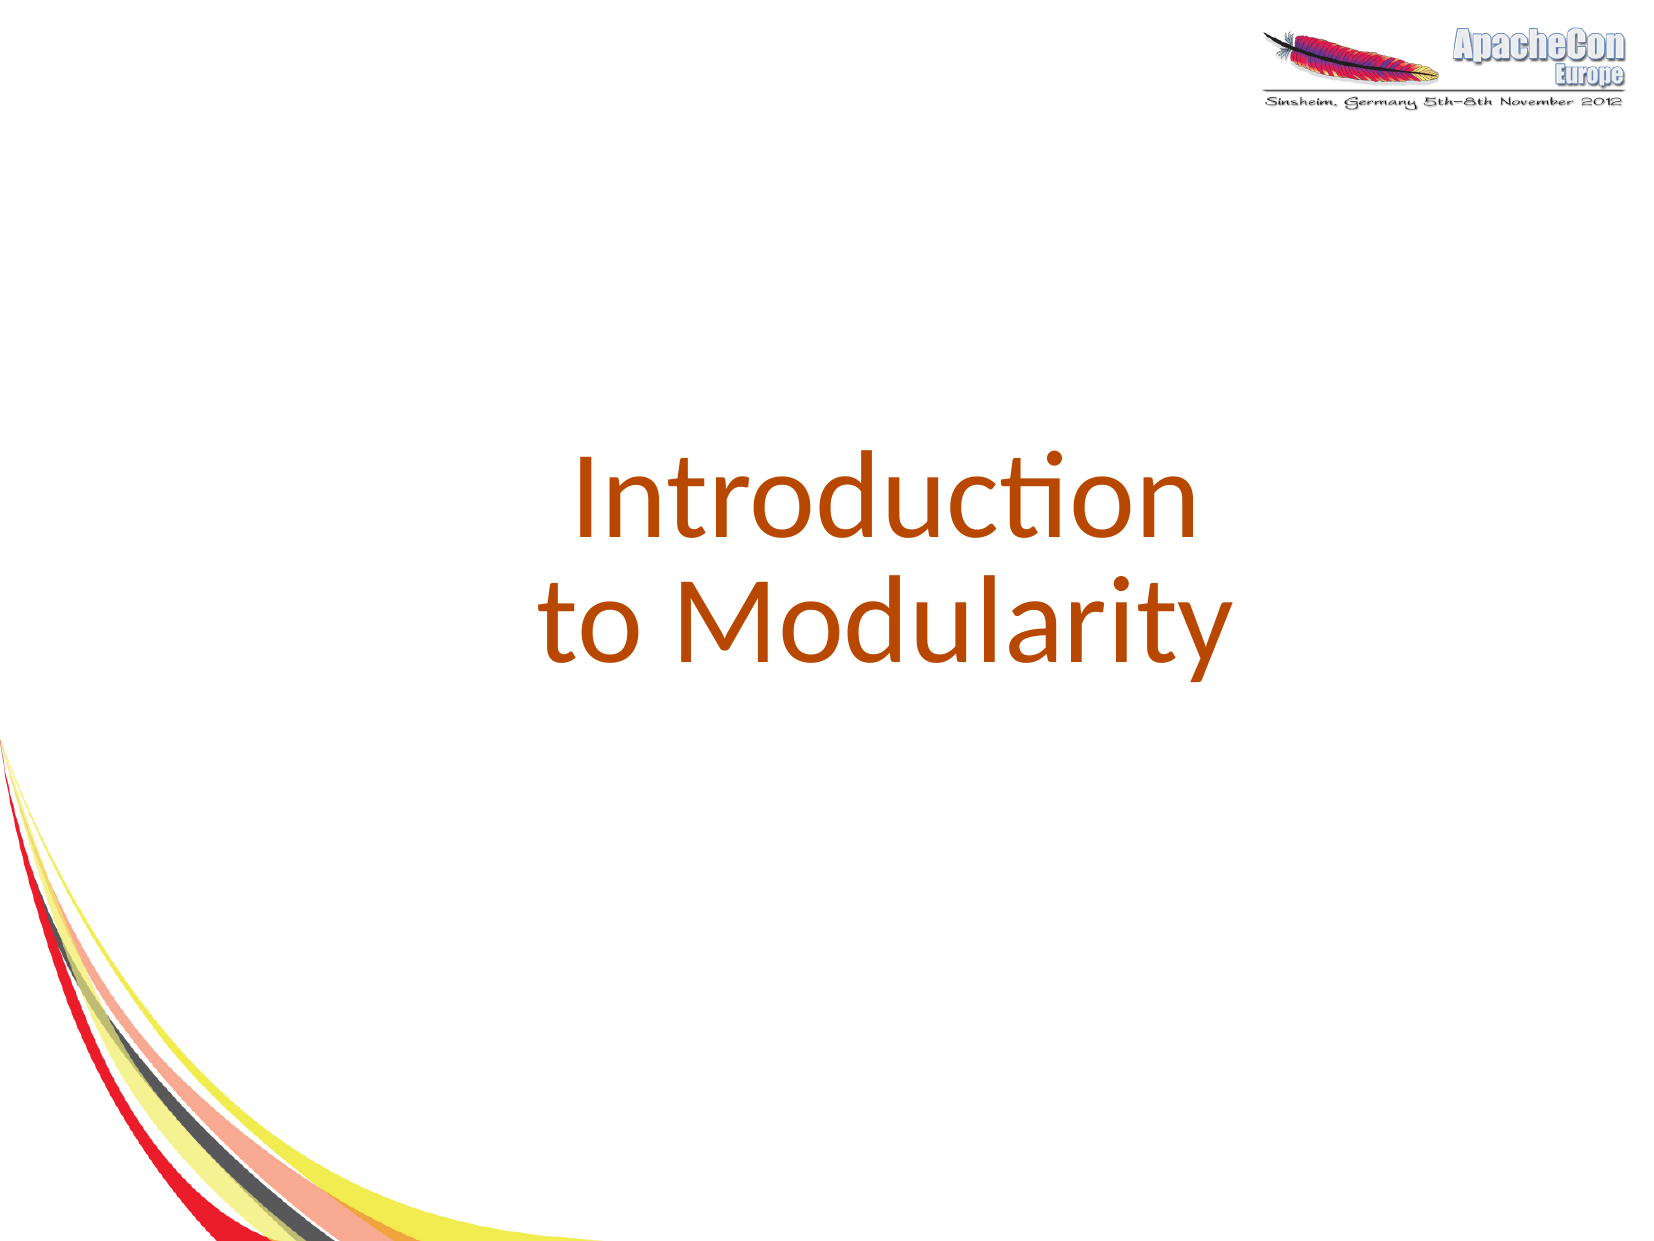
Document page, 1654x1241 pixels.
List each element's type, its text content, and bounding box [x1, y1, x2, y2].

picture [0, 0, 1654, 1241]
title Introduction to Modularity [206, 416, 1565, 722]
